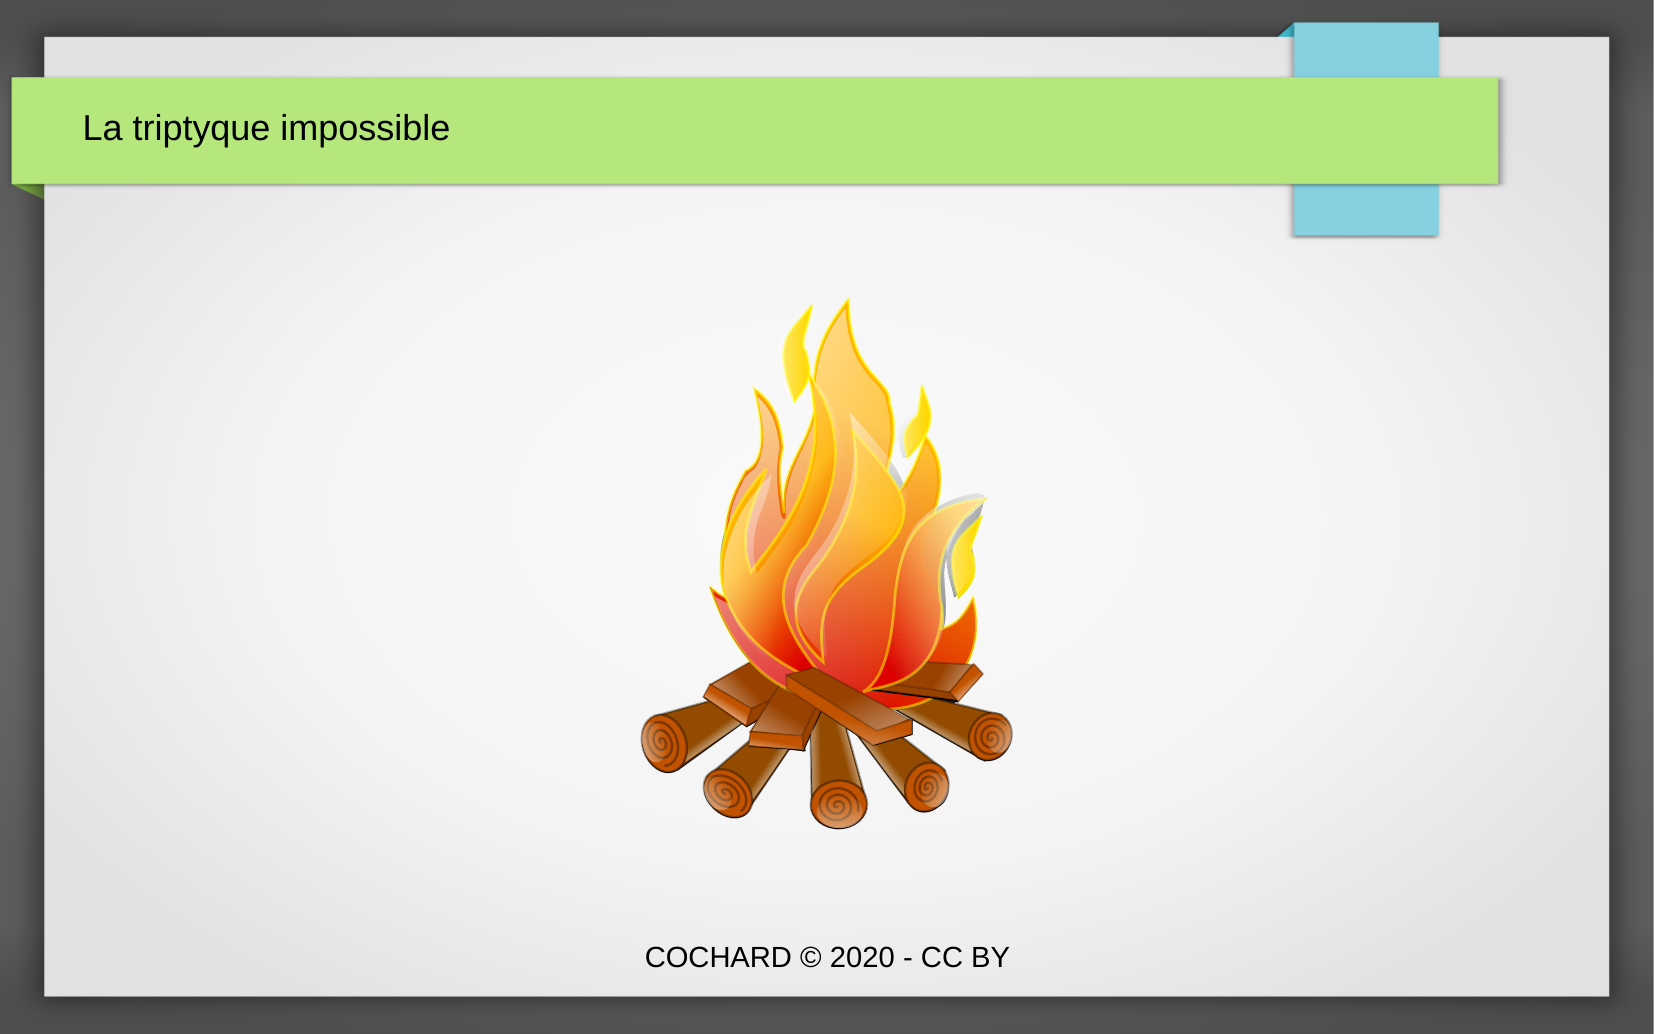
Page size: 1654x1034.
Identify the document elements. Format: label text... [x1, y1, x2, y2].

picture [0, 0, 1654, 1034]
subtitle [82, 249, 1571, 849]
title La triptyque impossible [82, 78, 1264, 178]
